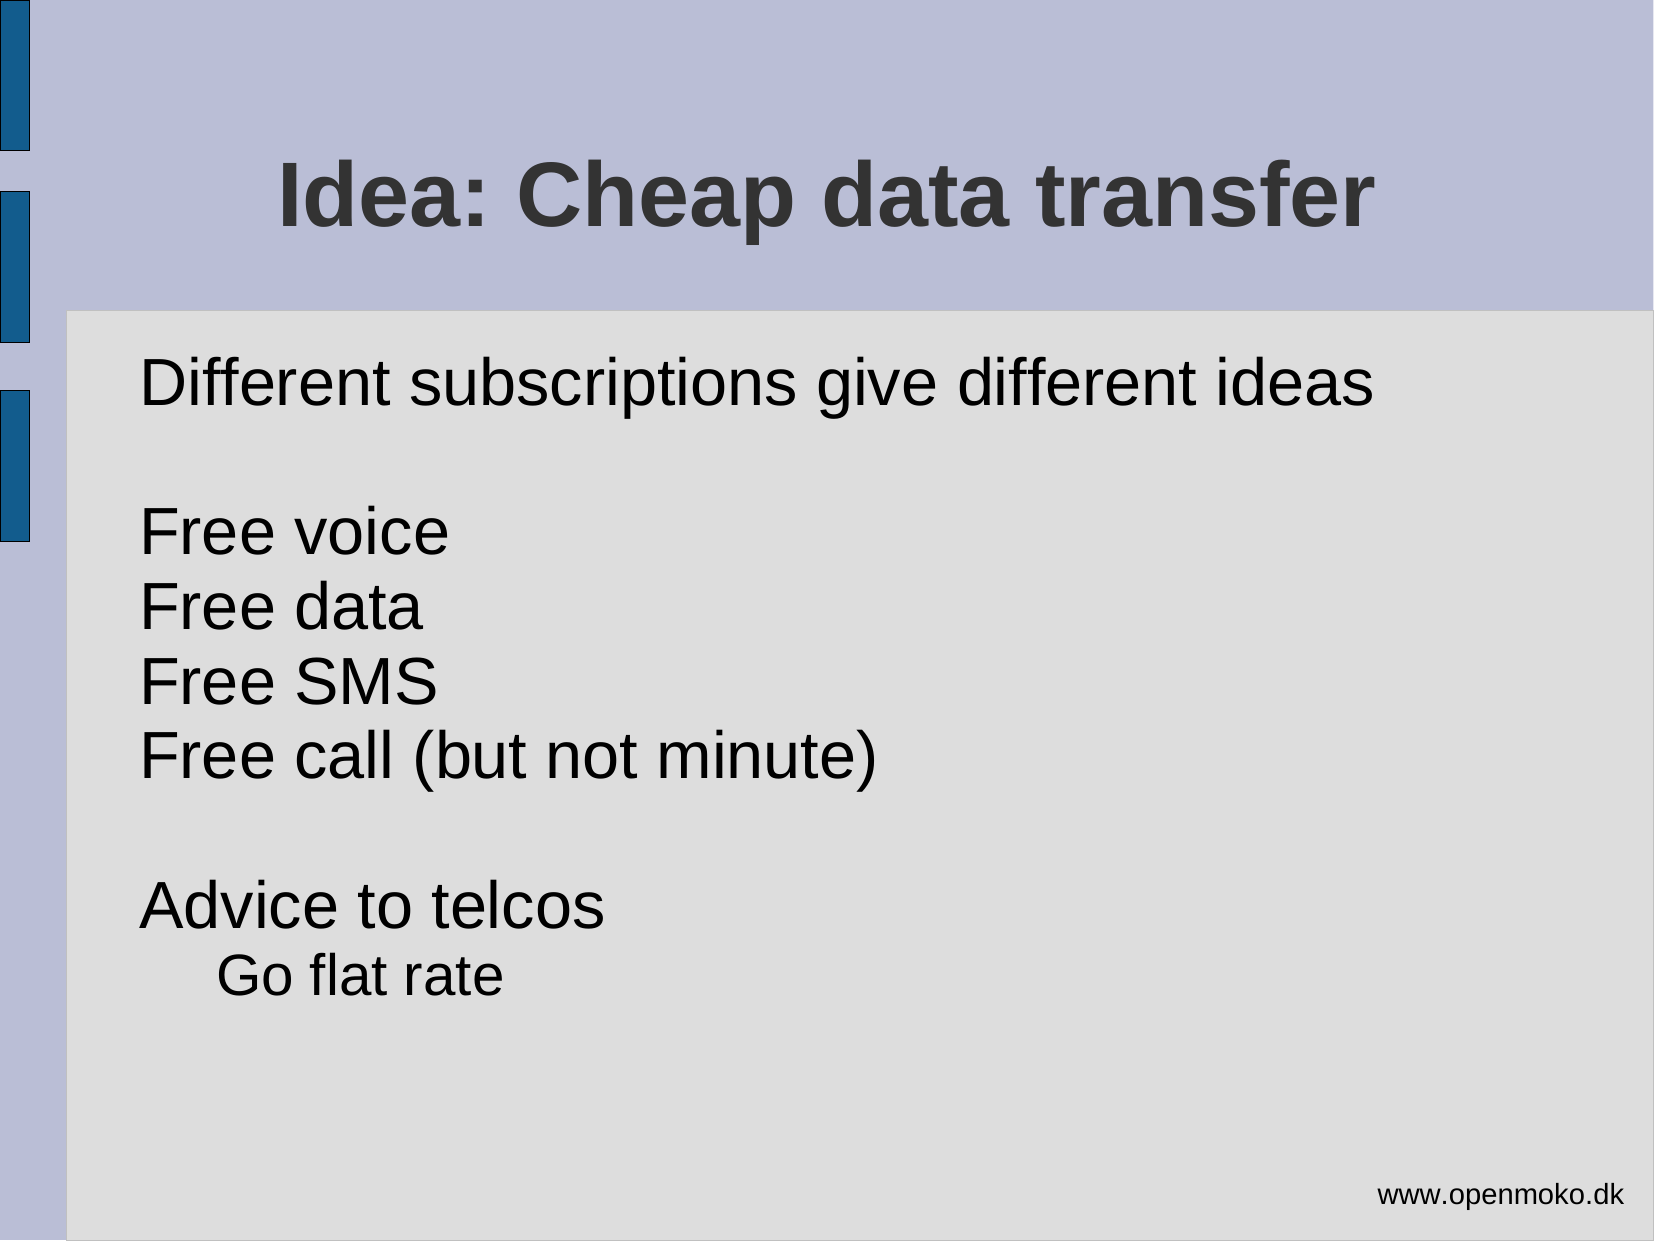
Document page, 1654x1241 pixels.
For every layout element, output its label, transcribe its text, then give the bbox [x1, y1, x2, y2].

title Idea: Cheap data transfer [121, 91, 1534, 299]
list Different subscriptions give different ideas Free voice Free data Free SMS Free call (but not minute) Advice to telcos Go flat rate [121, 344, 1534, 1127]
